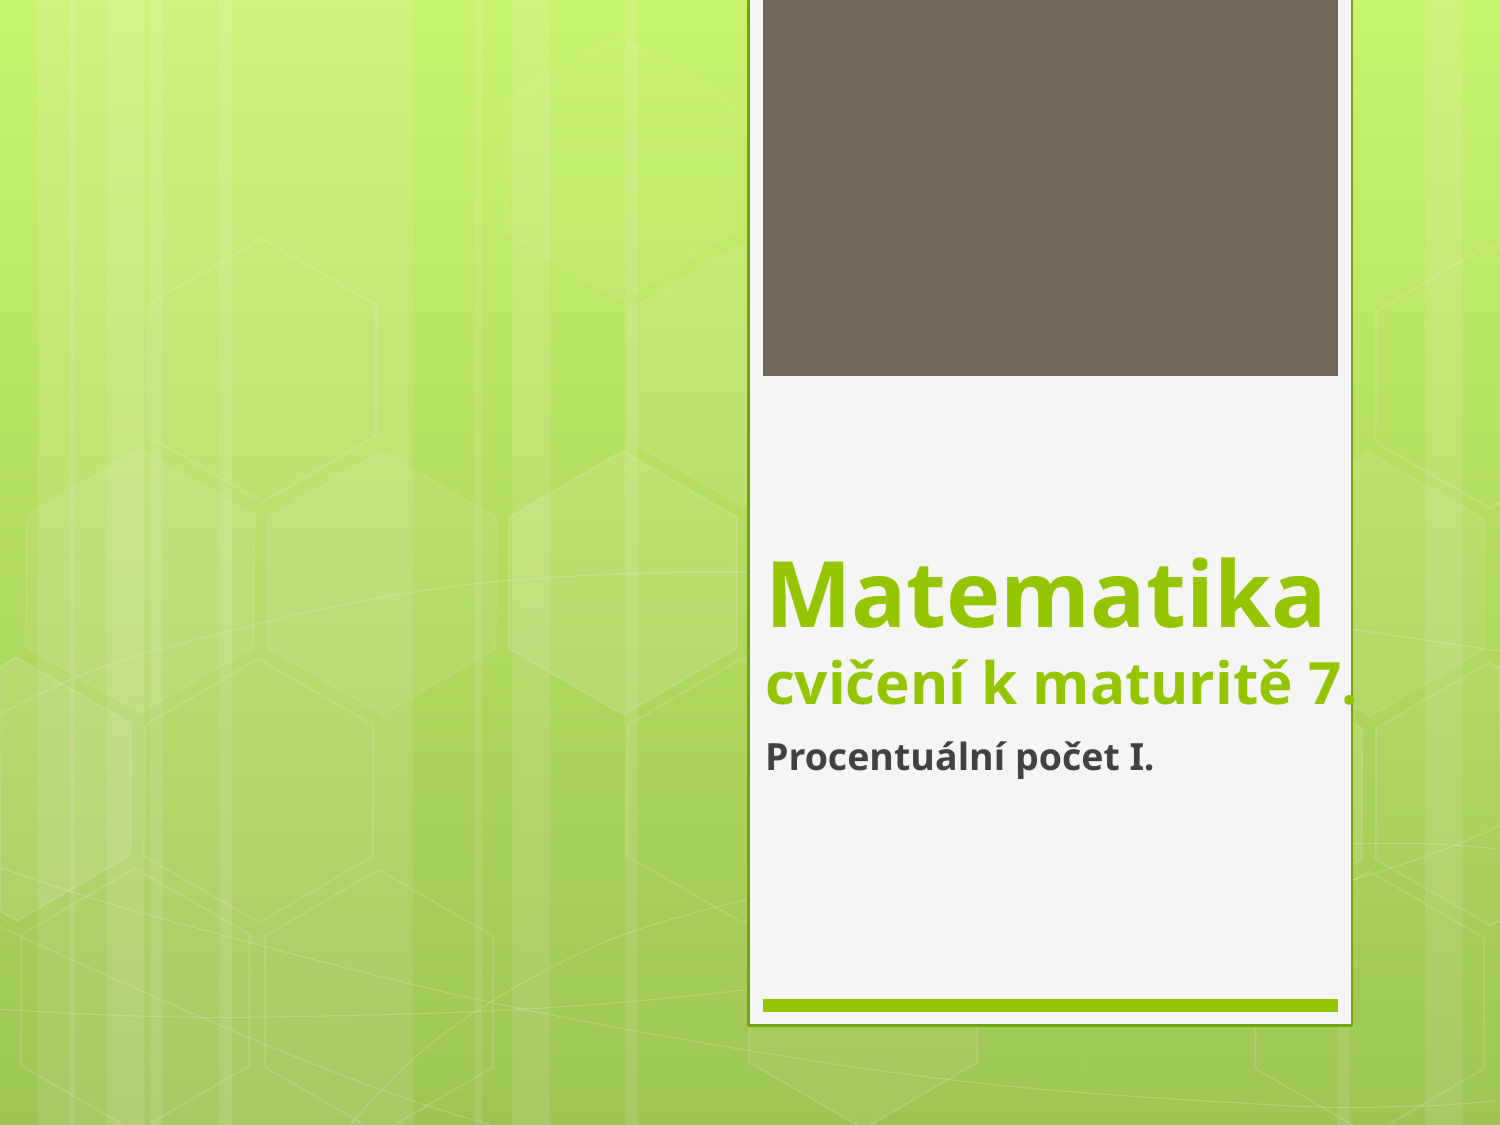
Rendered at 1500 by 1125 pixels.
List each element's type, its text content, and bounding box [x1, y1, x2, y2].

subtitle Procentuální počet I. [750, 725, 1320, 933]
title Matematika cvičení k maturitě 7. [750, 444, 1400, 724]
